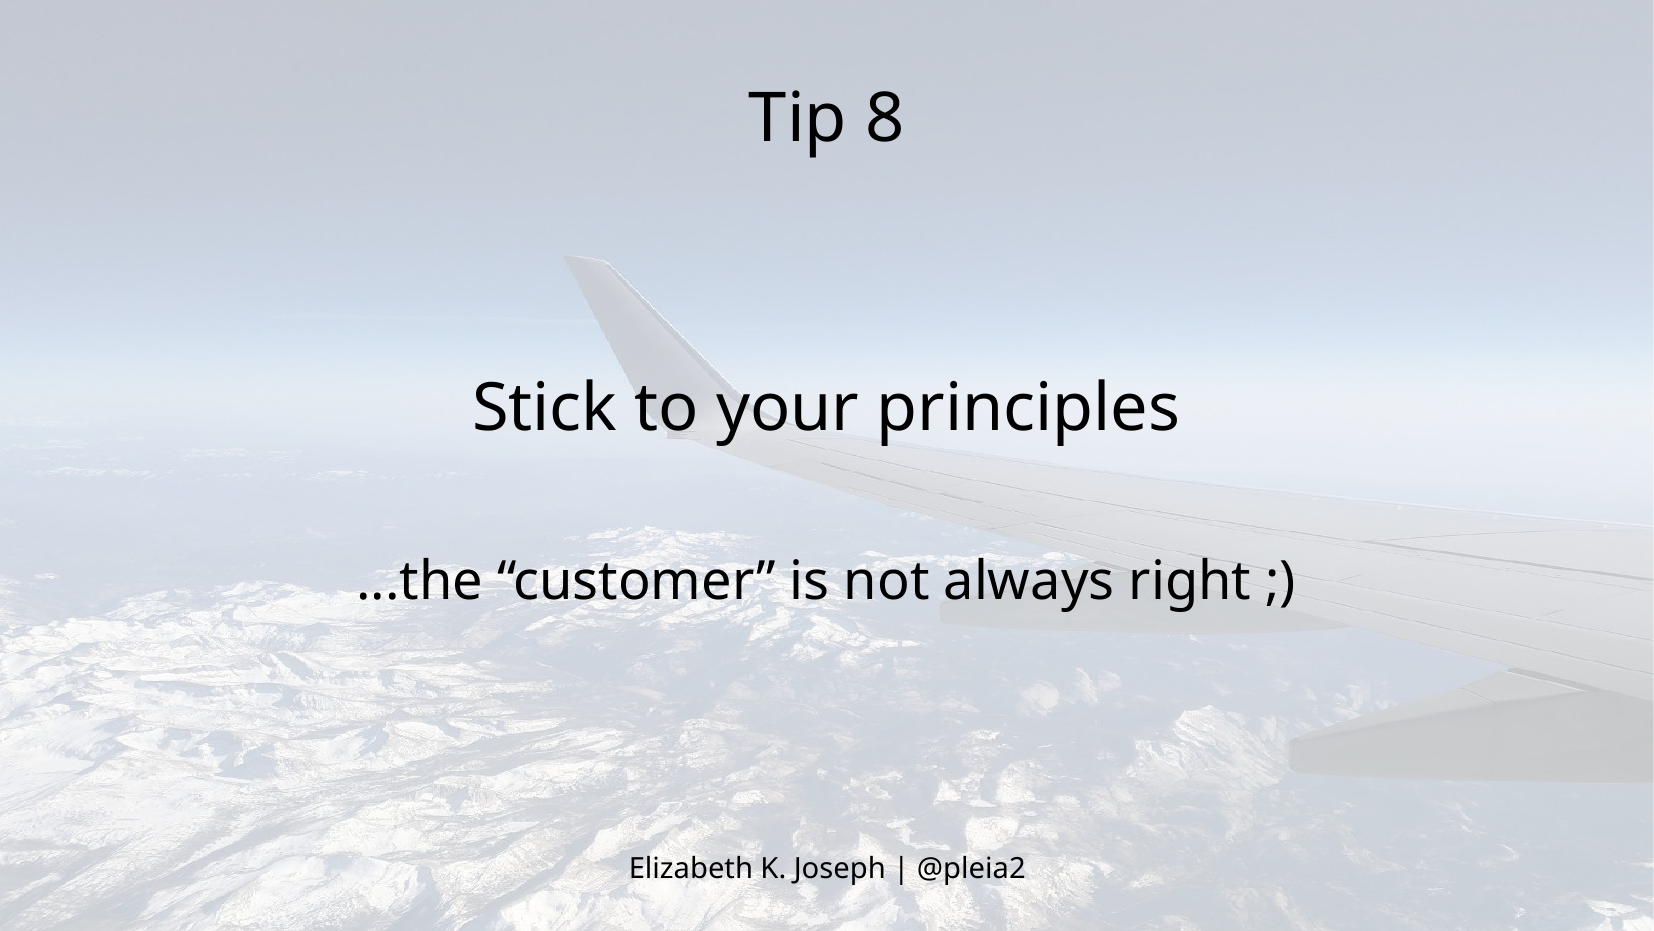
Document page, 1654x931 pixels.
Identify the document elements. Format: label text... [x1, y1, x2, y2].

subtitle Stick to your principles ...the “customer” is not always right ;) [82, 217, 1571, 758]
title Tip 8 [82, 37, 1571, 193]
picture [0, 0, 1654, 931]
